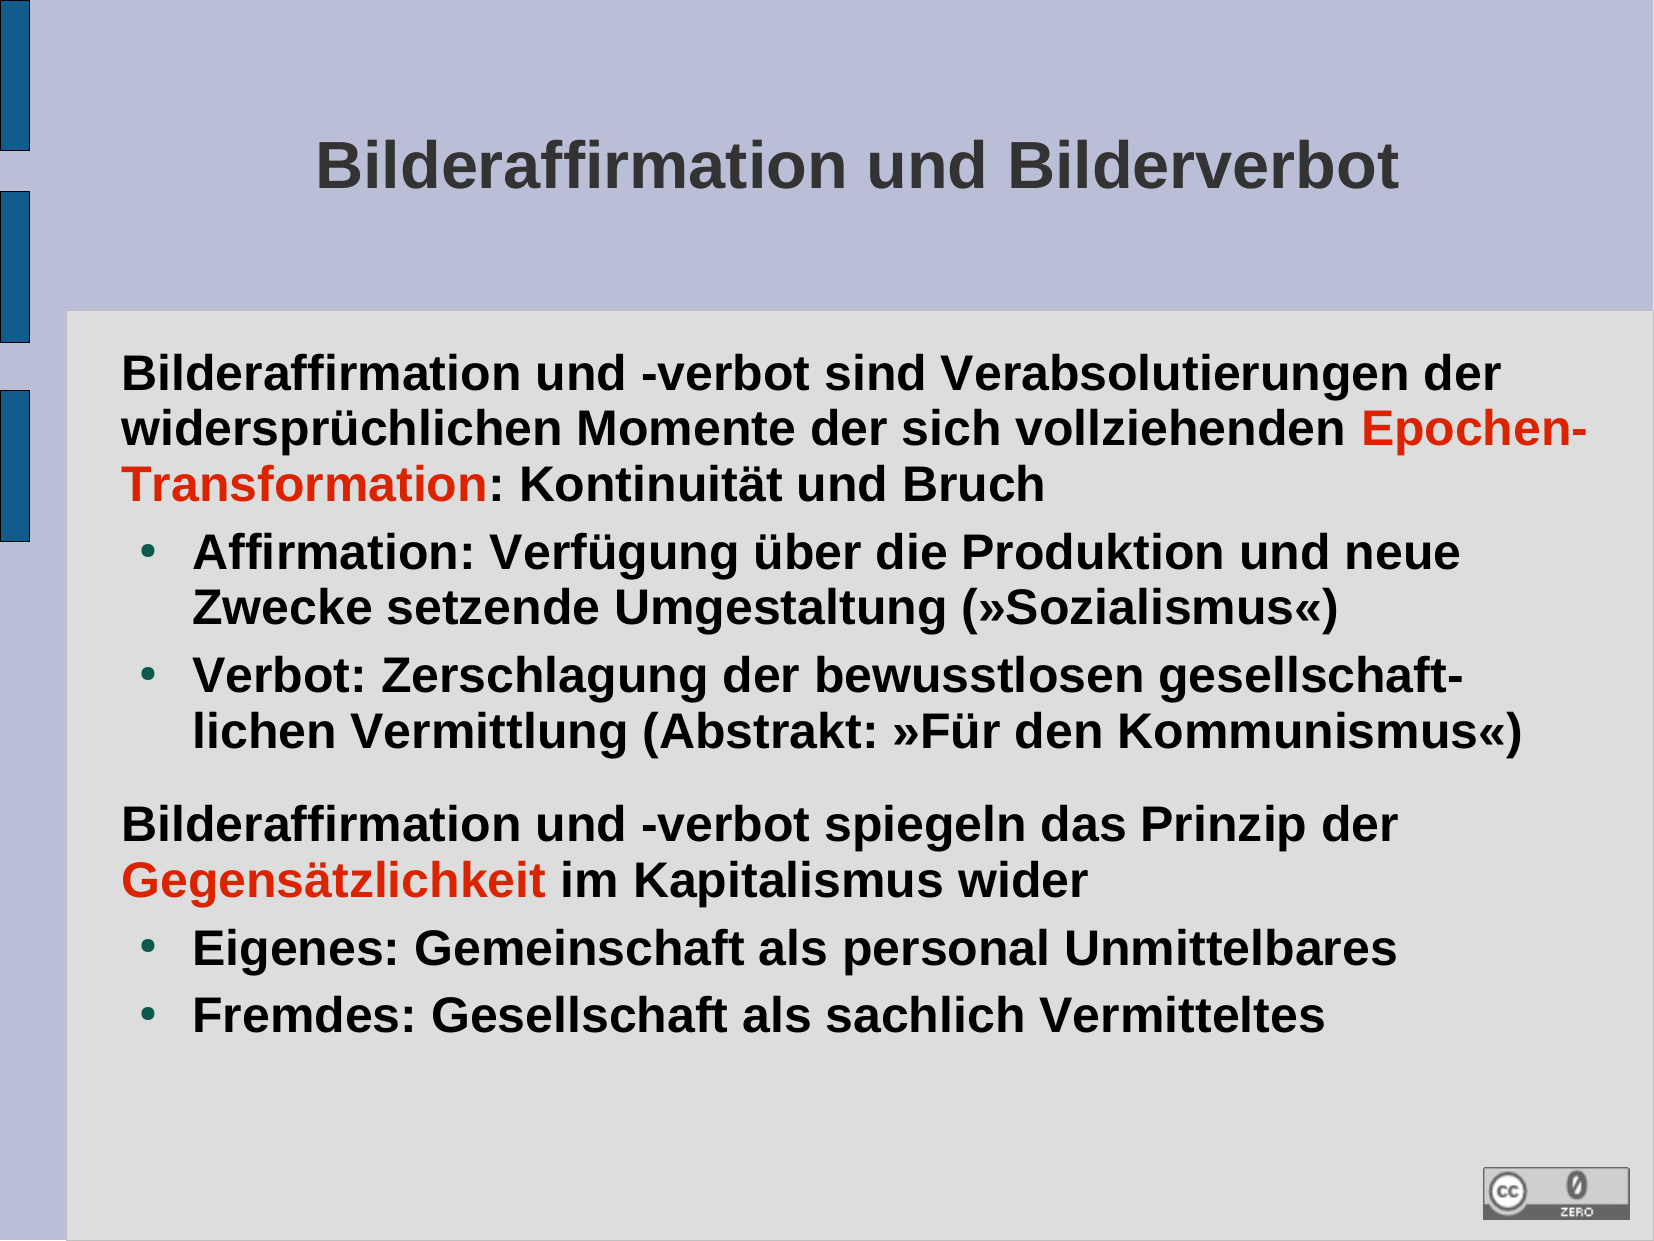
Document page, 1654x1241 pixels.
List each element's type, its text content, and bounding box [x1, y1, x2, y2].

picture [1483, 1167, 1630, 1220]
list Bilderaffirmation und -verbot sind Verabsolutierungen der widersprüchlichen Momente der sich vollziehenden Epochen-Transformation: Kontinuität und Bruch Affirmation: Verfügung über die Produktion und neue Zwecke setzende Umgestaltung (»Sozialismus«) Verbot: Zerschlagung der bewusstlosen gesellschaft-lichen Vermittlung (Abstrakt: »Für den Kommunismus«) Bilderaffirmation und -verbot spiegeln das Prinzip der Gegensätzlichkeit im Kapitalismus wider Eigenes: Gemeinschaft als personal Unmittelbares Fremdes: Gesellschaft als sachlich Vermitteltes [121, 344, 1595, 1152]
title Bilderaffirmation und Bilderverbot [121, 61, 1595, 269]
